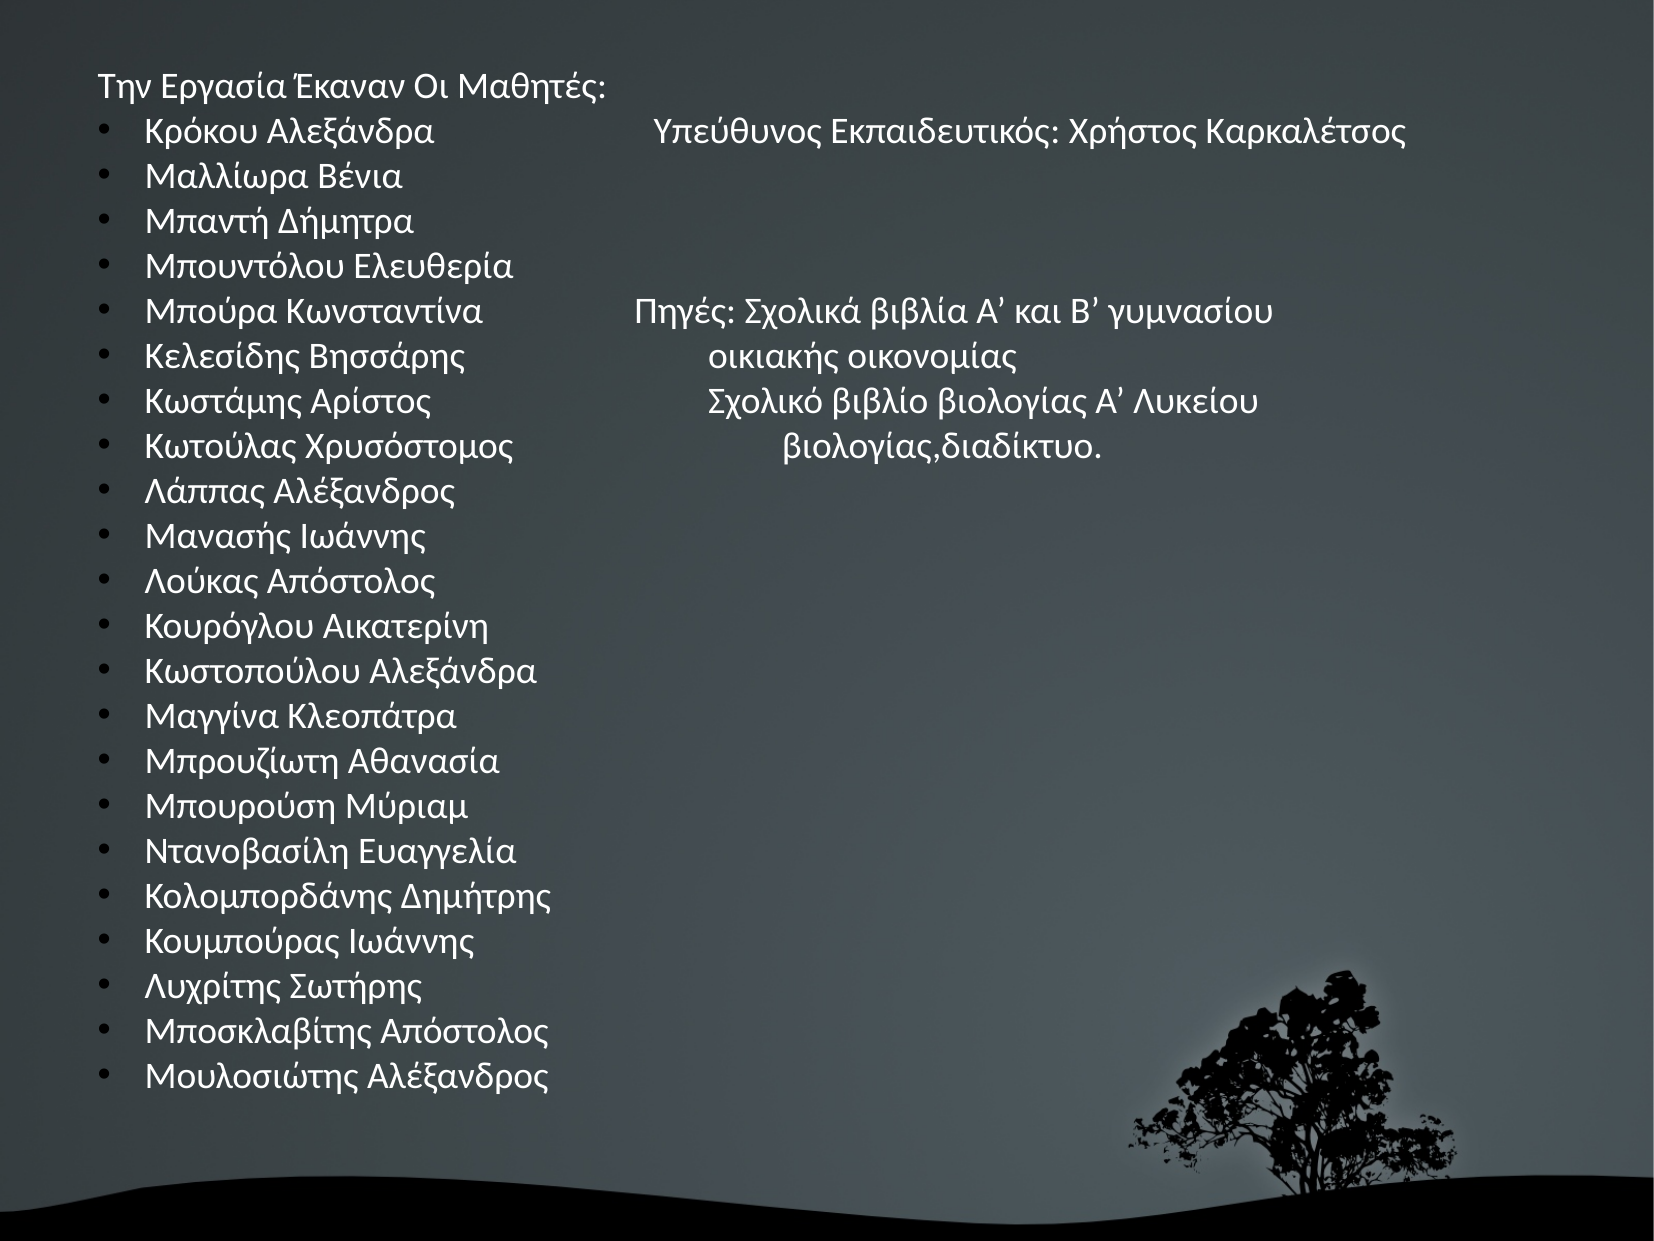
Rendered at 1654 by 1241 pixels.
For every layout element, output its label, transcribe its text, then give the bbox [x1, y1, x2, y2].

picture [0, 0, 1654, 1241]
text_box Την Εργασία Έκαναν Οι Μαθητές: Κρόκου Αλεξάνδρα Υπεύθυνος Εκπαιδευτικός: Χρήστος Καρκαλέτσος Μαλλίωρα Βένια Μπαντή Δήμητρα Μπουντόλου Ελευθερία Μπούρα Κωνσταντίνα Πηγές: Σχολικά βιβλία Α’ και Β’ γυμνασίου Κελεσίδης Βησσάρης οικιακής οικονομίας Κωστάμης Αρίστος Σχολικό βιβλίο βιολογίας Α’ Λυκείου Κωτούλας Χρυσόστομος βιολογίας,διαδίκτυο. Λάππας Αλέξανδρος Μανασής Ιωάννης Λούκας Απόστολος Κουρόγλου Αικατερίνη Κωστοπούλου Αλεξάνδρα Μαγγίνα Κλεοπάτρα Μπρουζίωτη Αθανασία Μπουρούση Μύριαμ Ντανοβασίλη Ευαγγελία Κολομπορδάνης Δημήτρης Κουμπούρας Ιωάννης Λυχρίτης Σωτήρης Μποσκλαβίτης Απόστολος Μουλοσιώτης Αλέξανδρος [82, 53, 1607, 1114]
